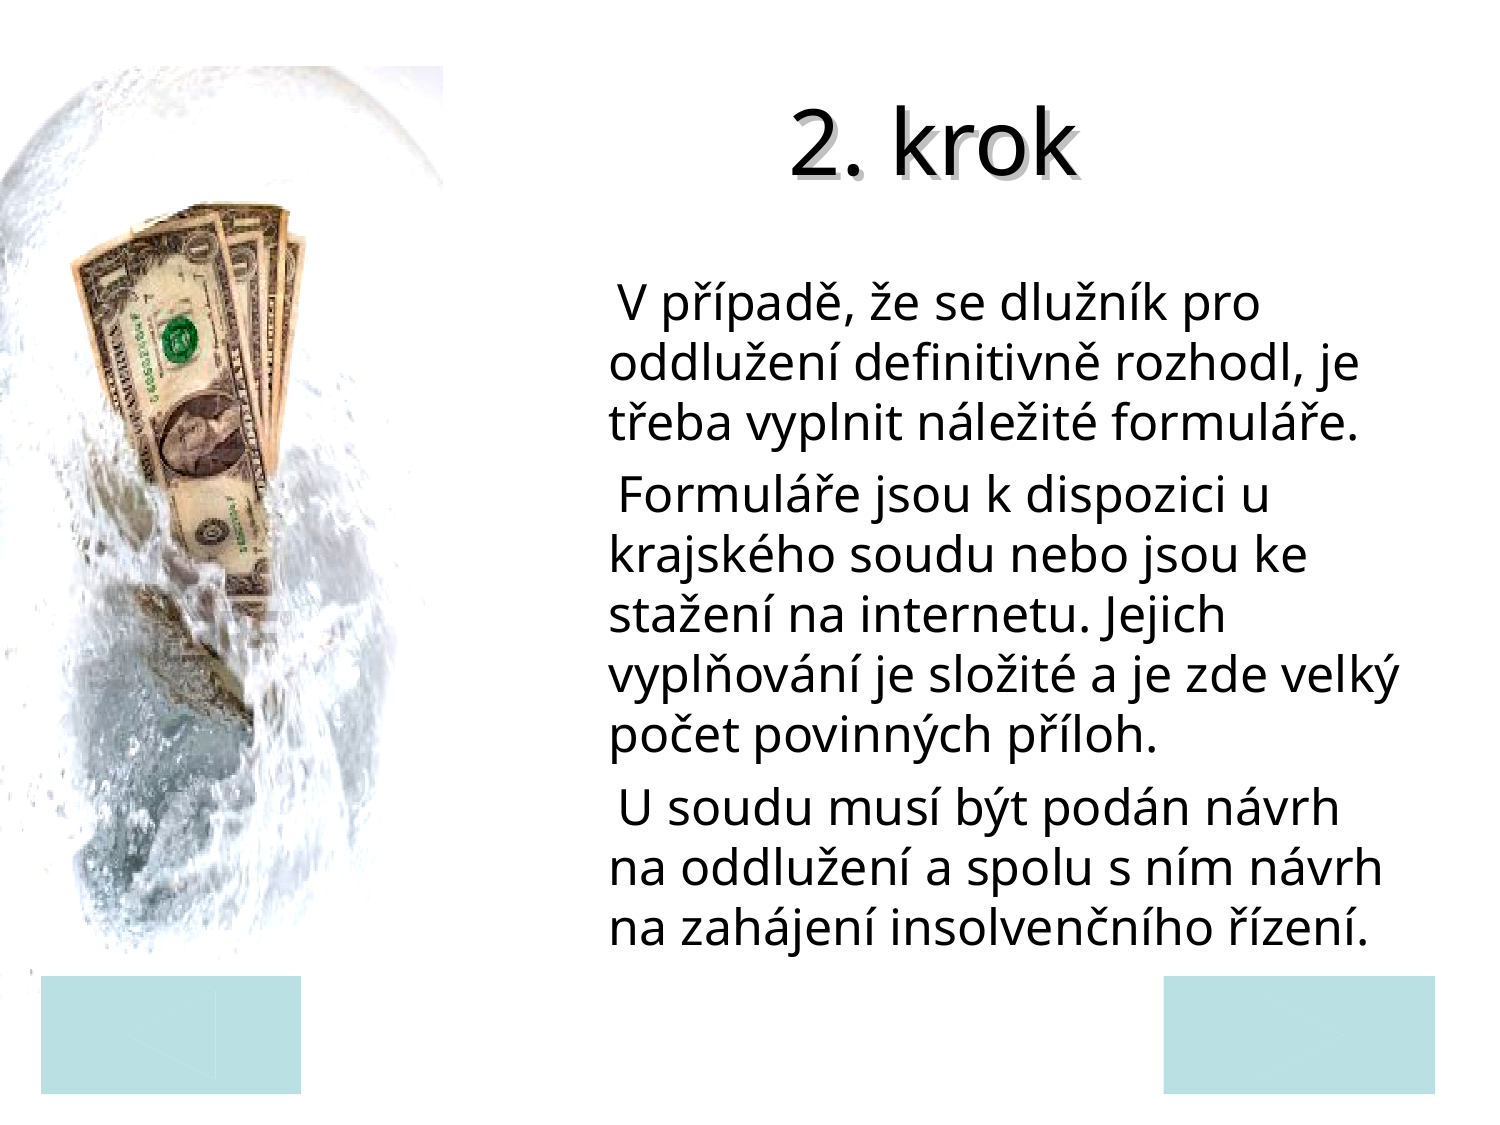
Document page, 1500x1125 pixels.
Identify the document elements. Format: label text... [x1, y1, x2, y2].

text_box [1163, 976, 1436, 1095]
text_box 2. krok [442, 45, 1426, 233]
text_box V případě, že se dlužník pro oddlužení definitivně rozhodl, je třeba vyplnit náležité formuláře. Formuláře jsou k dispozici u krajského soudu nebo jsou ke stažení na internetu. Jejich vyplňování je složité a je zde velký počet povinných příloh. U soudu musí být podán návrh na oddlužení a spolu s ním návrh na zahájení insolvenčního řízení. [537, 262, 1426, 1005]
text_box [41, 976, 301, 1095]
picture [0, 66, 443, 1047]
